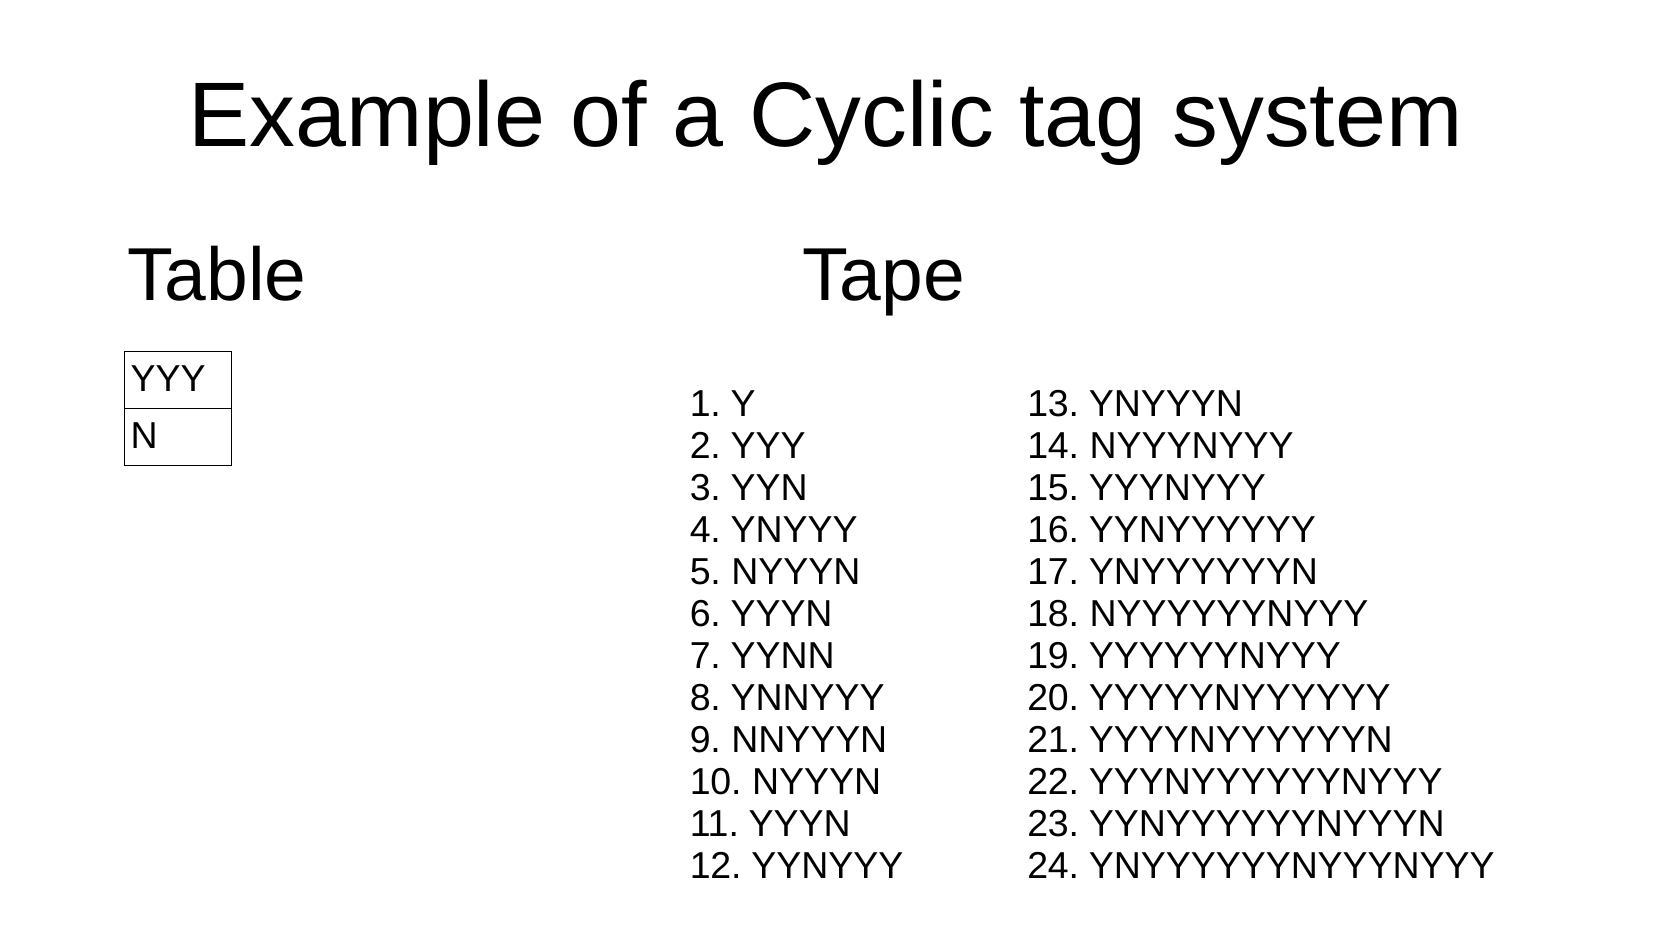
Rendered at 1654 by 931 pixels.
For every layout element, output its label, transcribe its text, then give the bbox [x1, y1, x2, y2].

table_cell N [125, 409, 231, 465]
text_box Tape [787, 225, 1351, 338]
text_box 1. Y 2. YYY 3. YYN 4. YNYYY 5. NYYYN 6. YYYN 7. YYNN 8. YNNYYY 9. NNYYYN 10. NYYYN 11. YYYN 12. YYNYYY [675, 375, 976, 894]
text_box 13. YNYYYN 14. NYYYNYYY 15. YYYNYYY 16. YYNYYYYYY 17. YNYYYYYYN 18. NYYYYYYNYYY 19. YYYYYYNYYY 20. YYYYYNYYYYYY 21. YYYYNYYYYYYN 22. YYYNYYYYYYNYYY 23. YYNYYYYYYNYYYN 24. YNYYYYYYNYYYNYYY [1012, 375, 1576, 901]
table_header YYY [125, 352, 231, 408]
title Example of a Cyclic tag system [82, 37, 1571, 193]
text_box Table [112, 225, 526, 338]
